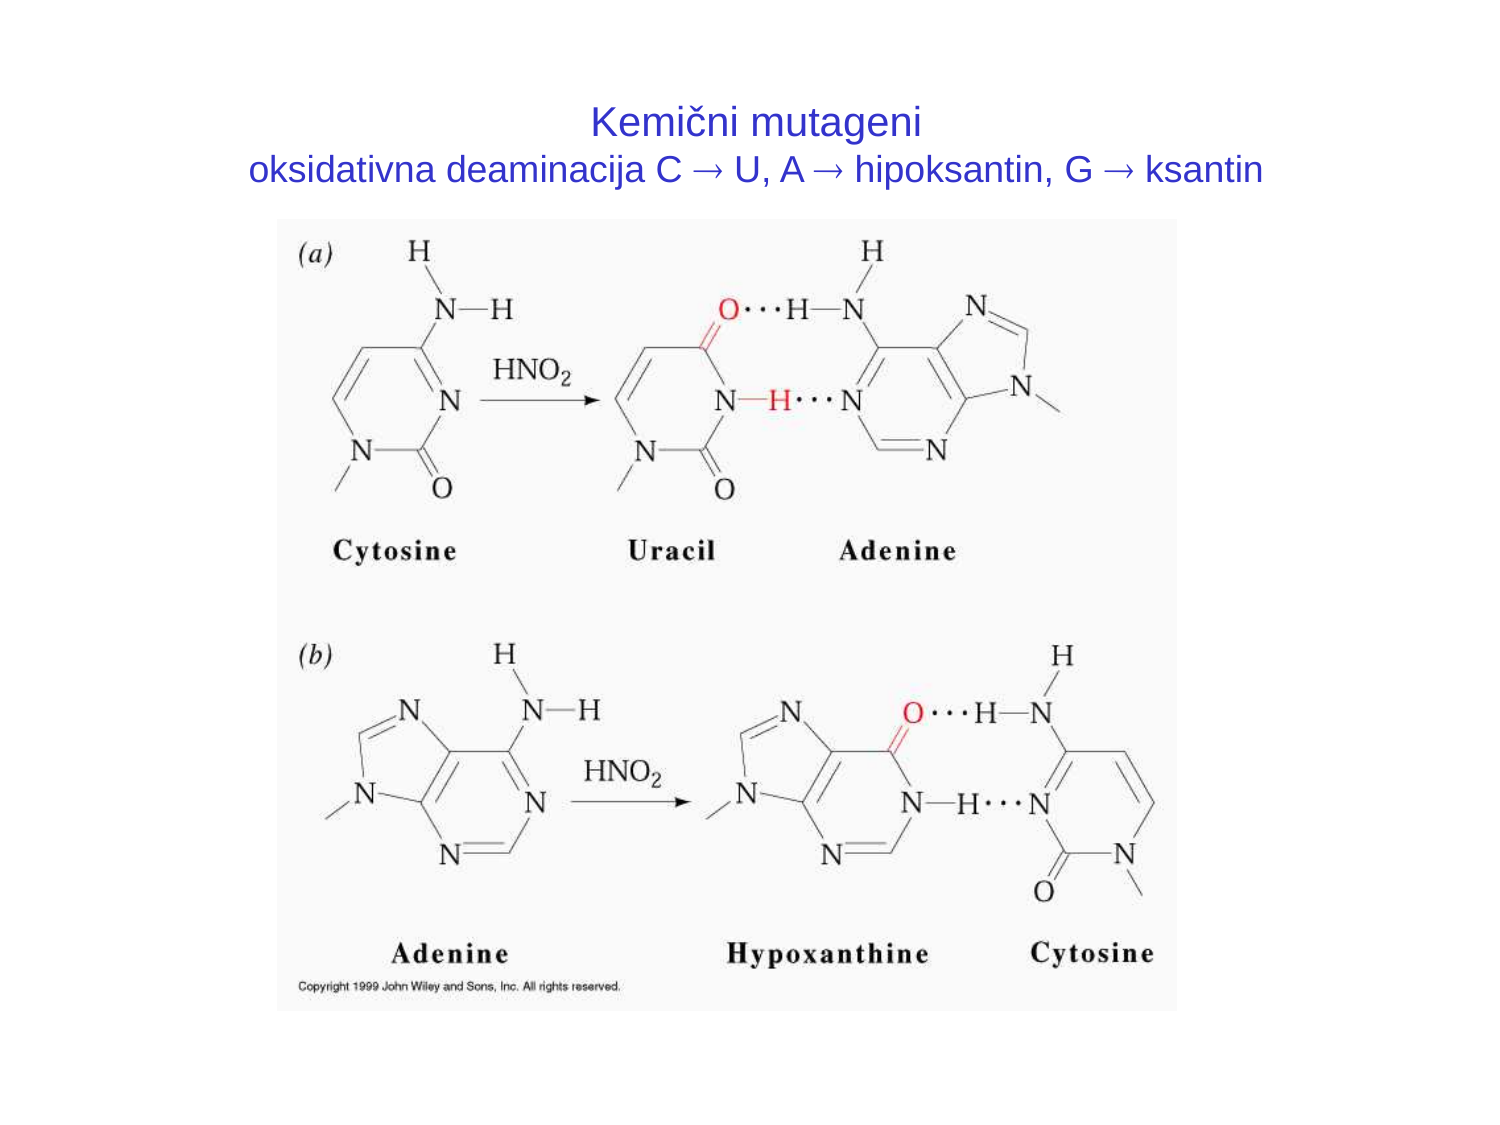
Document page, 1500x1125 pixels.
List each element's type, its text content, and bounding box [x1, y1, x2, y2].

picture [277, 219, 1177, 1011]
text_box Kemični mutageni oksidativna deaminacija C  U, A  hipoksantin, G  ksantin [199, 87, 1313, 198]
